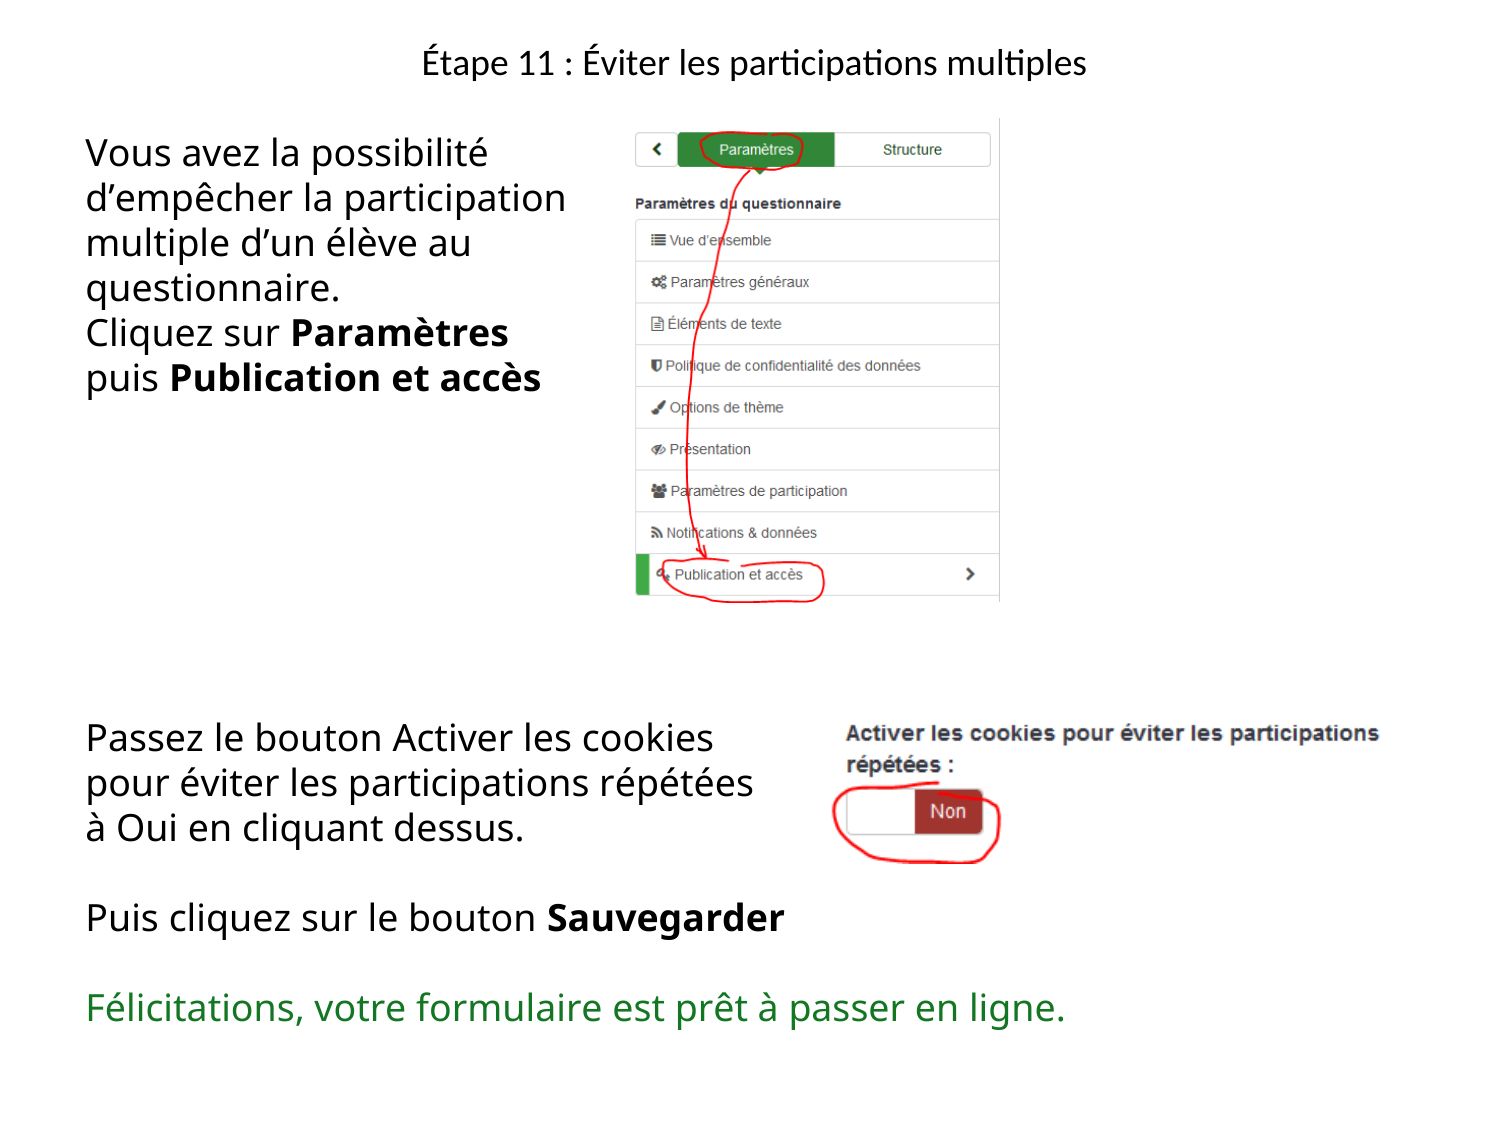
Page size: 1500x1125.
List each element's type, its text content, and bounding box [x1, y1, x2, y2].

picture [826, 708, 1394, 864]
text_box Vous avez la possibilité d’empêcher la participation multiple d’un élève au questionnaire. Cliquez sur Paramètres puis Publication et accès Passez le bouton Activer les cookies pour éviter les participations répétées à Oui en cliquant dessus. Puis cliquez sur le bouton Sauvegarder Félicitations, votre formulaire est prêt à passer en ligne. [70, 121, 1383, 1038]
picture [626, 118, 1000, 603]
text_box Étape 11 : Éviter les participations multiples [40, 30, 1470, 91]
